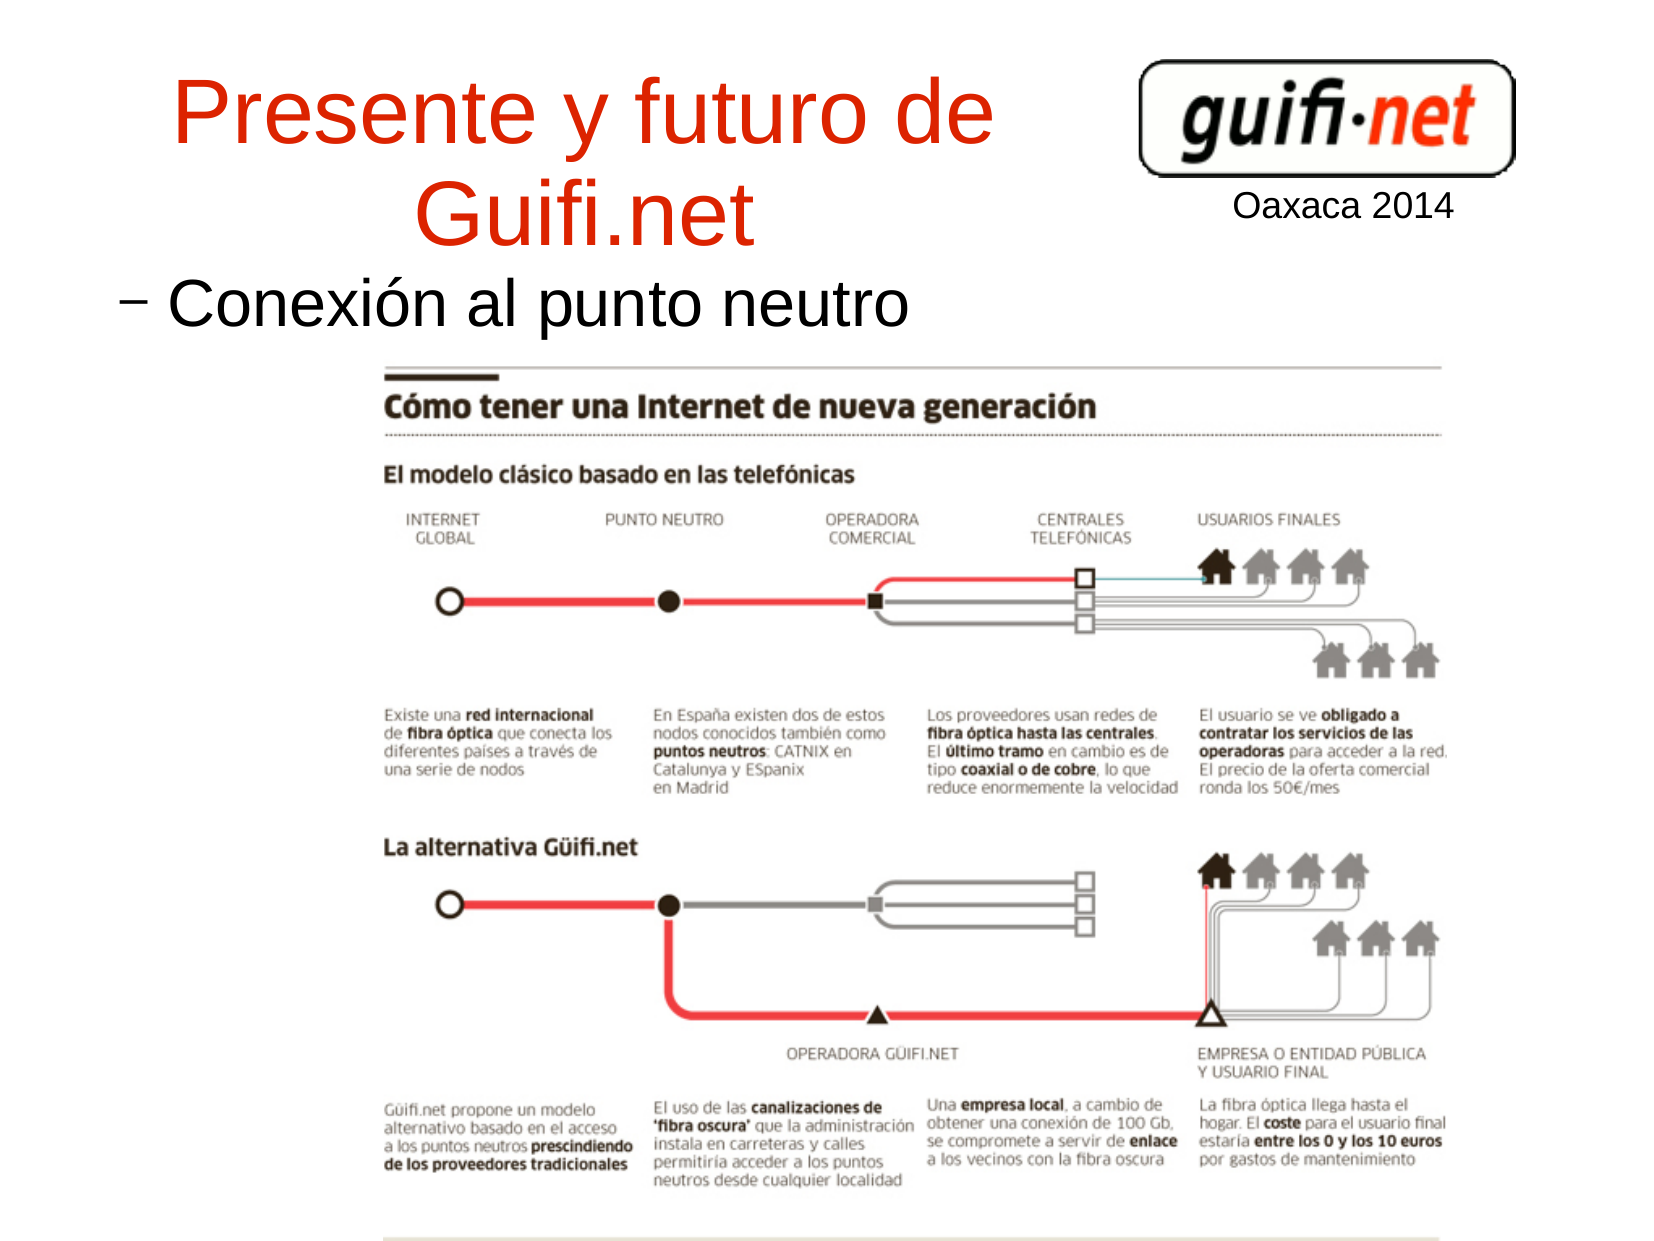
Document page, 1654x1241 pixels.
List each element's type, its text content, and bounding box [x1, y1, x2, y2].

picture [383, 344, 1447, 1241]
text_box Conexión al punto neutro [25, 265, 1182, 341]
picture [1137, 59, 1516, 177]
title Presente y futuro de Guifi.net [76, 60, 1093, 265]
text_box Oaxaca 2014 [1033, 177, 1654, 277]
